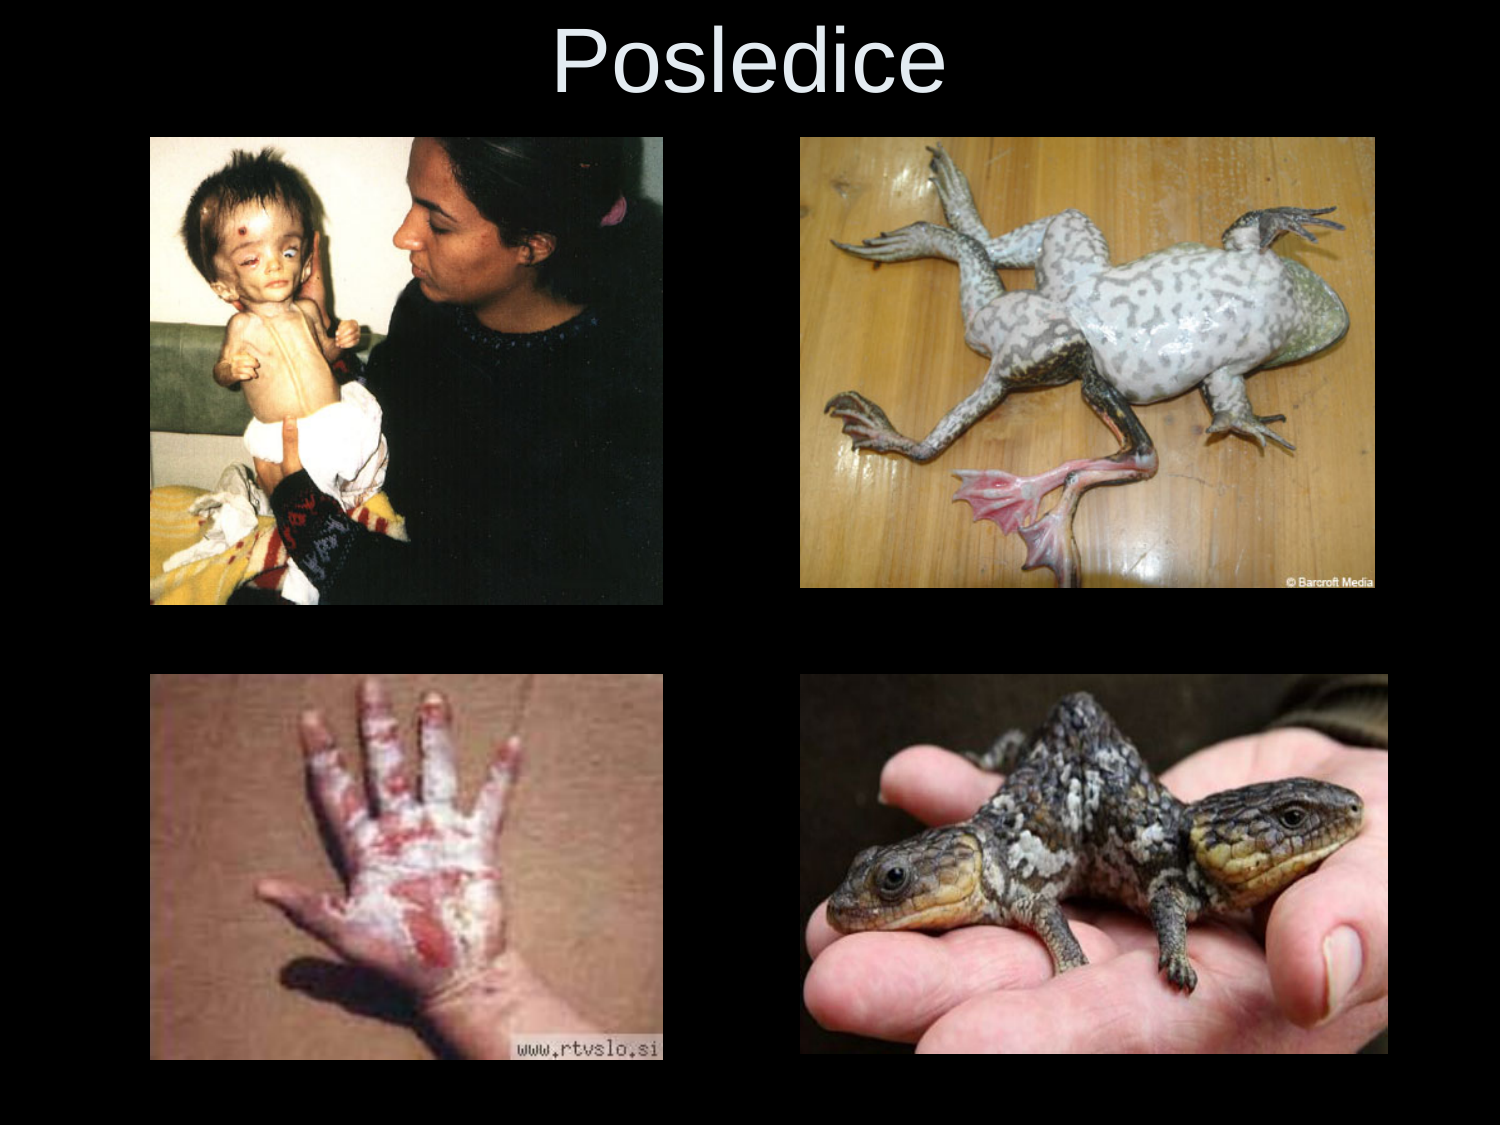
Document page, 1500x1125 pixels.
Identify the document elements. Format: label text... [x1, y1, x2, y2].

title Posledice [75, 0, 1425, 150]
picture [800, 674, 1388, 1054]
picture [150, 674, 663, 1060]
picture [150, 137, 663, 605]
picture [800, 137, 1375, 588]
